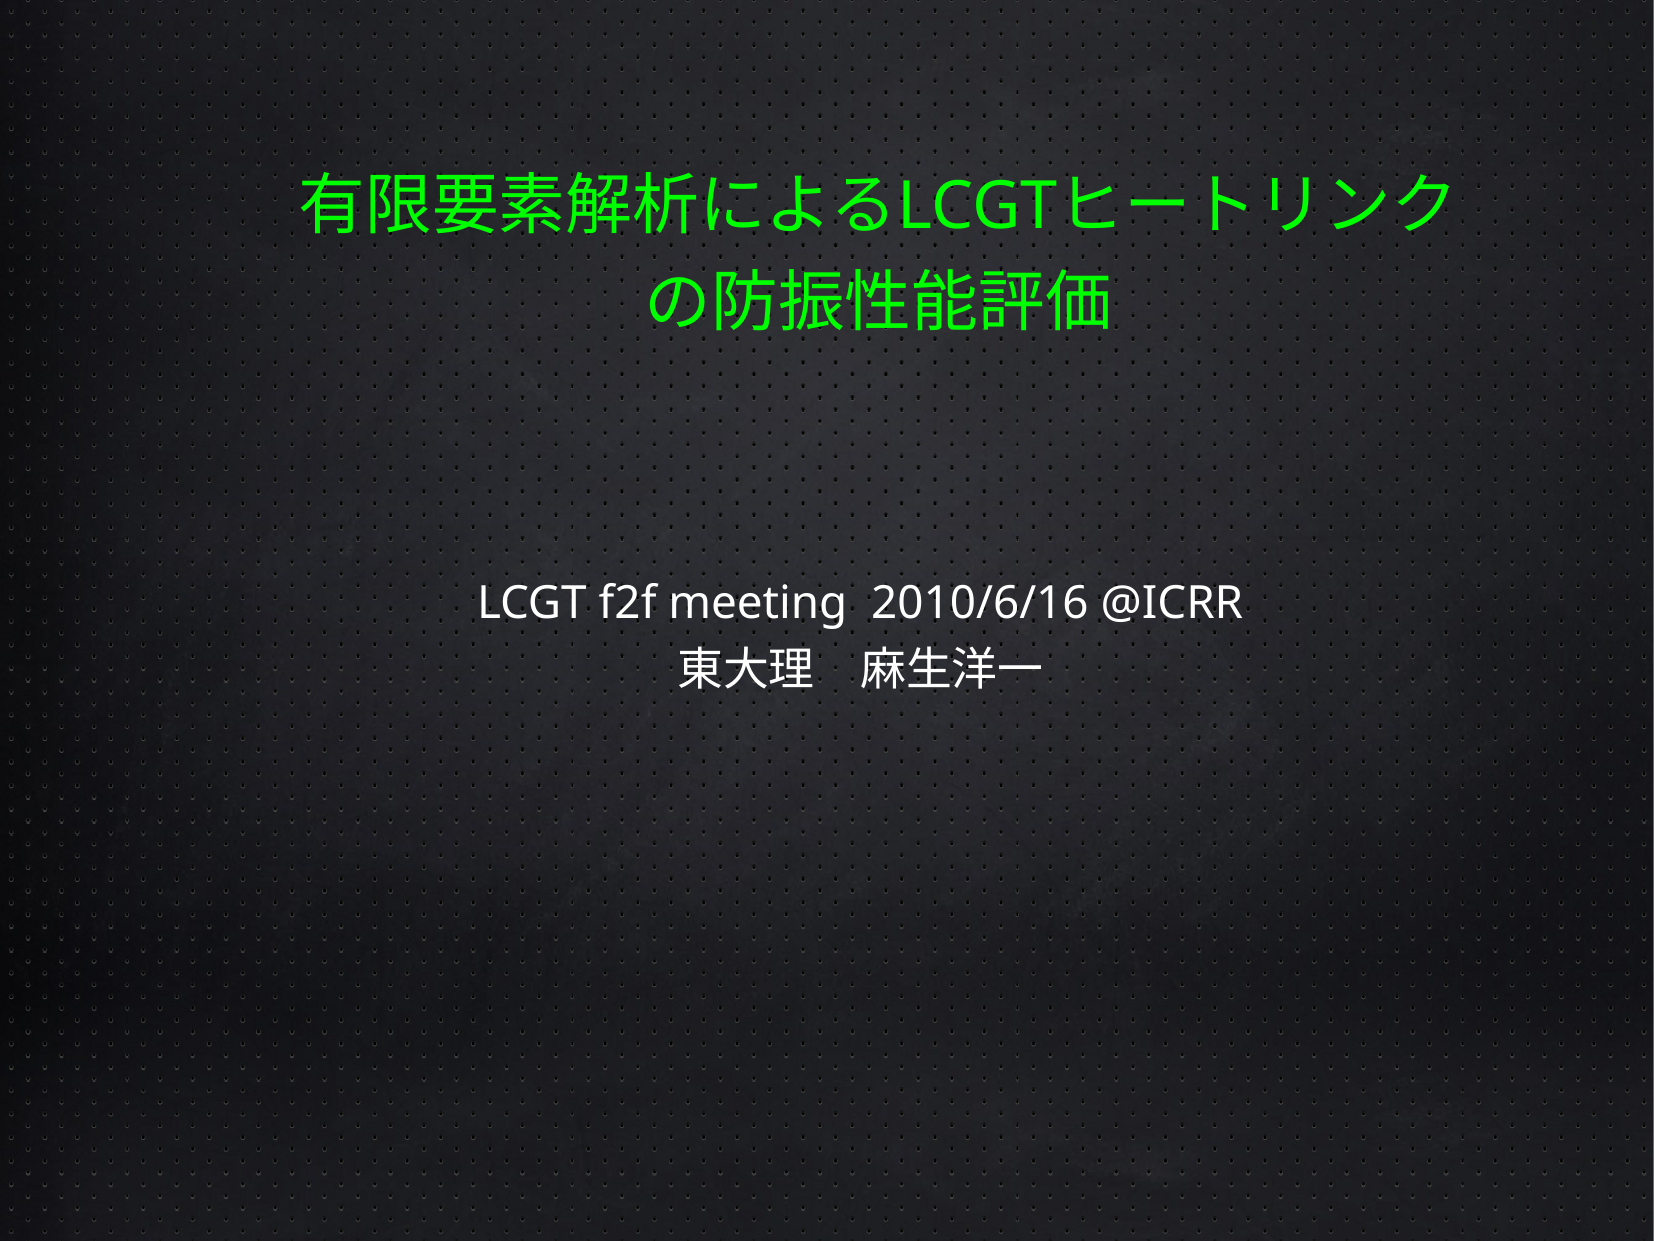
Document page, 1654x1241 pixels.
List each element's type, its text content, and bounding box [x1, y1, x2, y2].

picture [0, 0, 1654, 1241]
text_box 有限要素解析によるLCGTヒートリンク の防振性能評価 [283, 143, 1377, 293]
text_box LCGT f2f meeting 2010/6/16 @ICRR 東大理 麻生洋一 [462, 562, 1212, 669]
